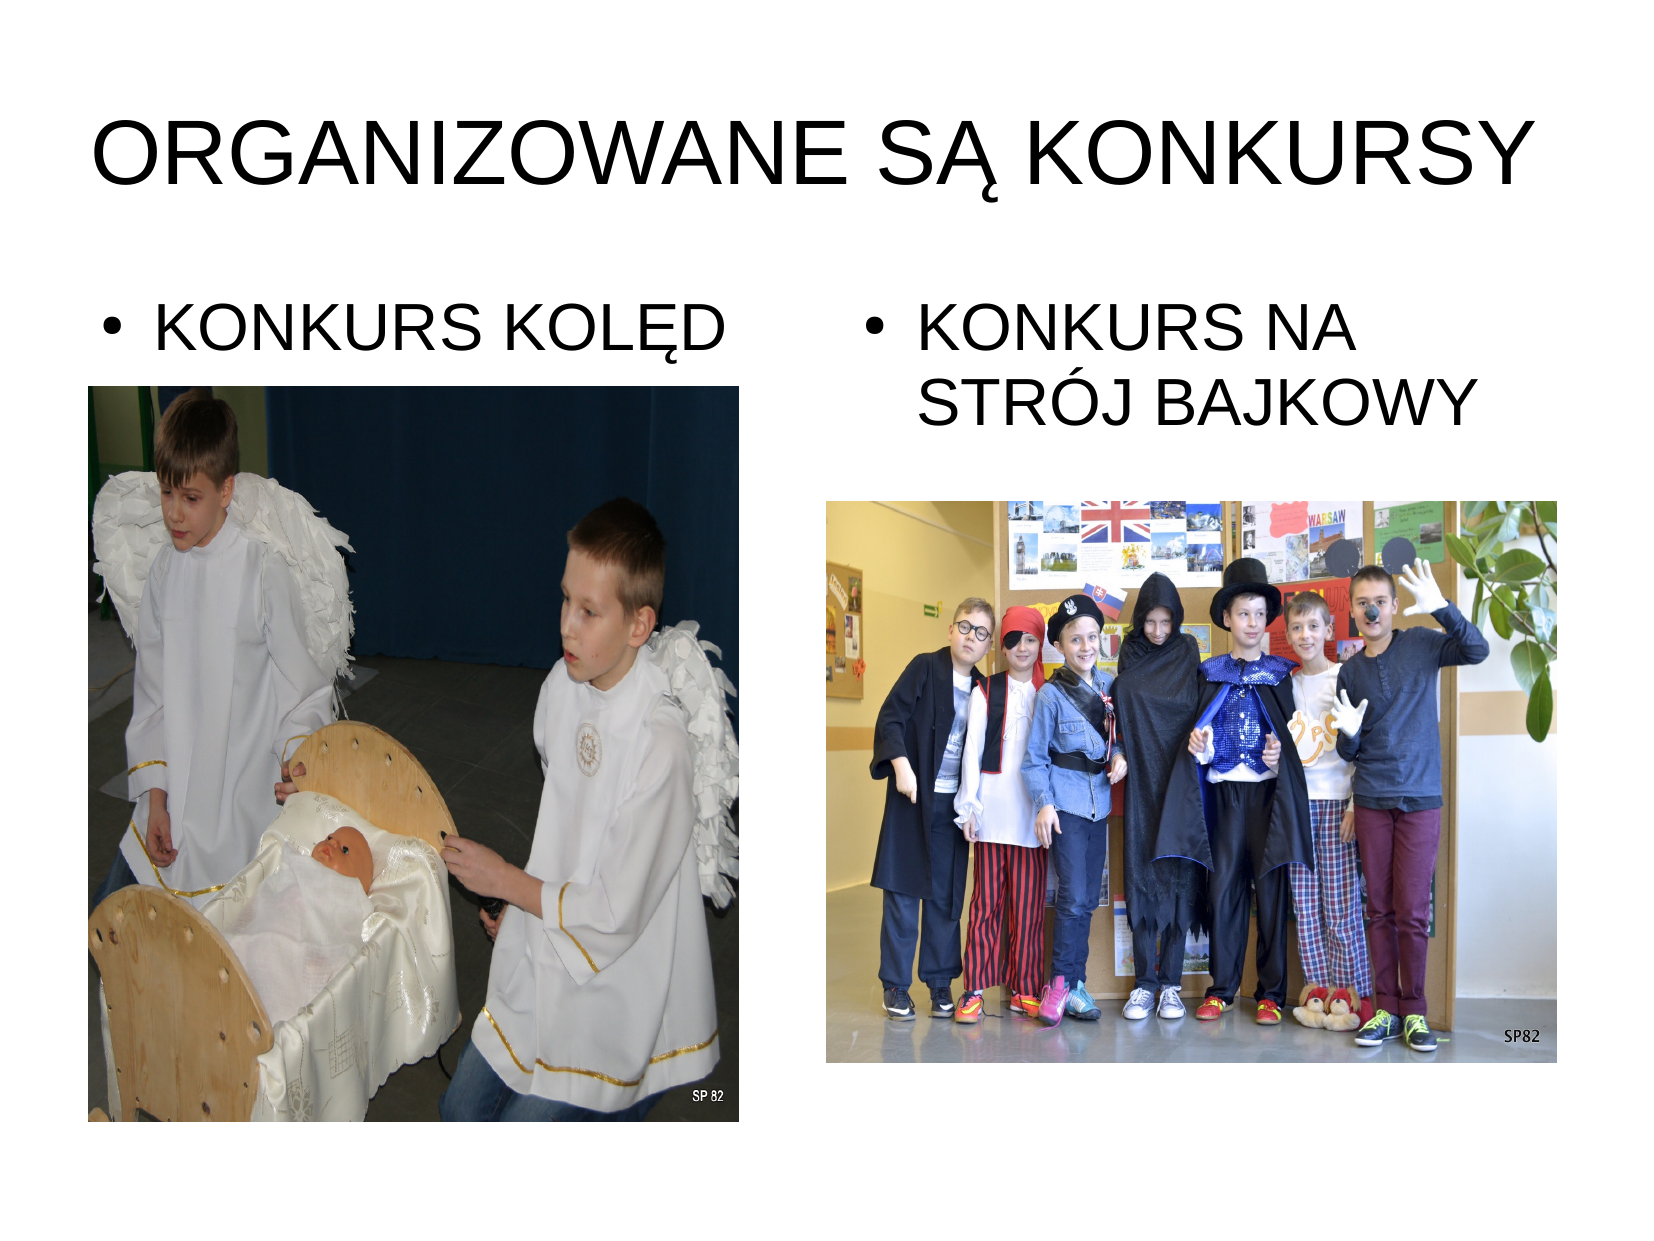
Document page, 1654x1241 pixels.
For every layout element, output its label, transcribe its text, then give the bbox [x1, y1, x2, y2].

picture [88, 386, 739, 1123]
list KONKURS NA STRÓJ BAJKOWY [845, 290, 1572, 1109]
title ORGANIZOWANE SĄ KONKURSY [82, 49, 1571, 257]
list KONKURS KOLĘD [82, 290, 809, 1109]
picture [826, 501, 1557, 1063]
